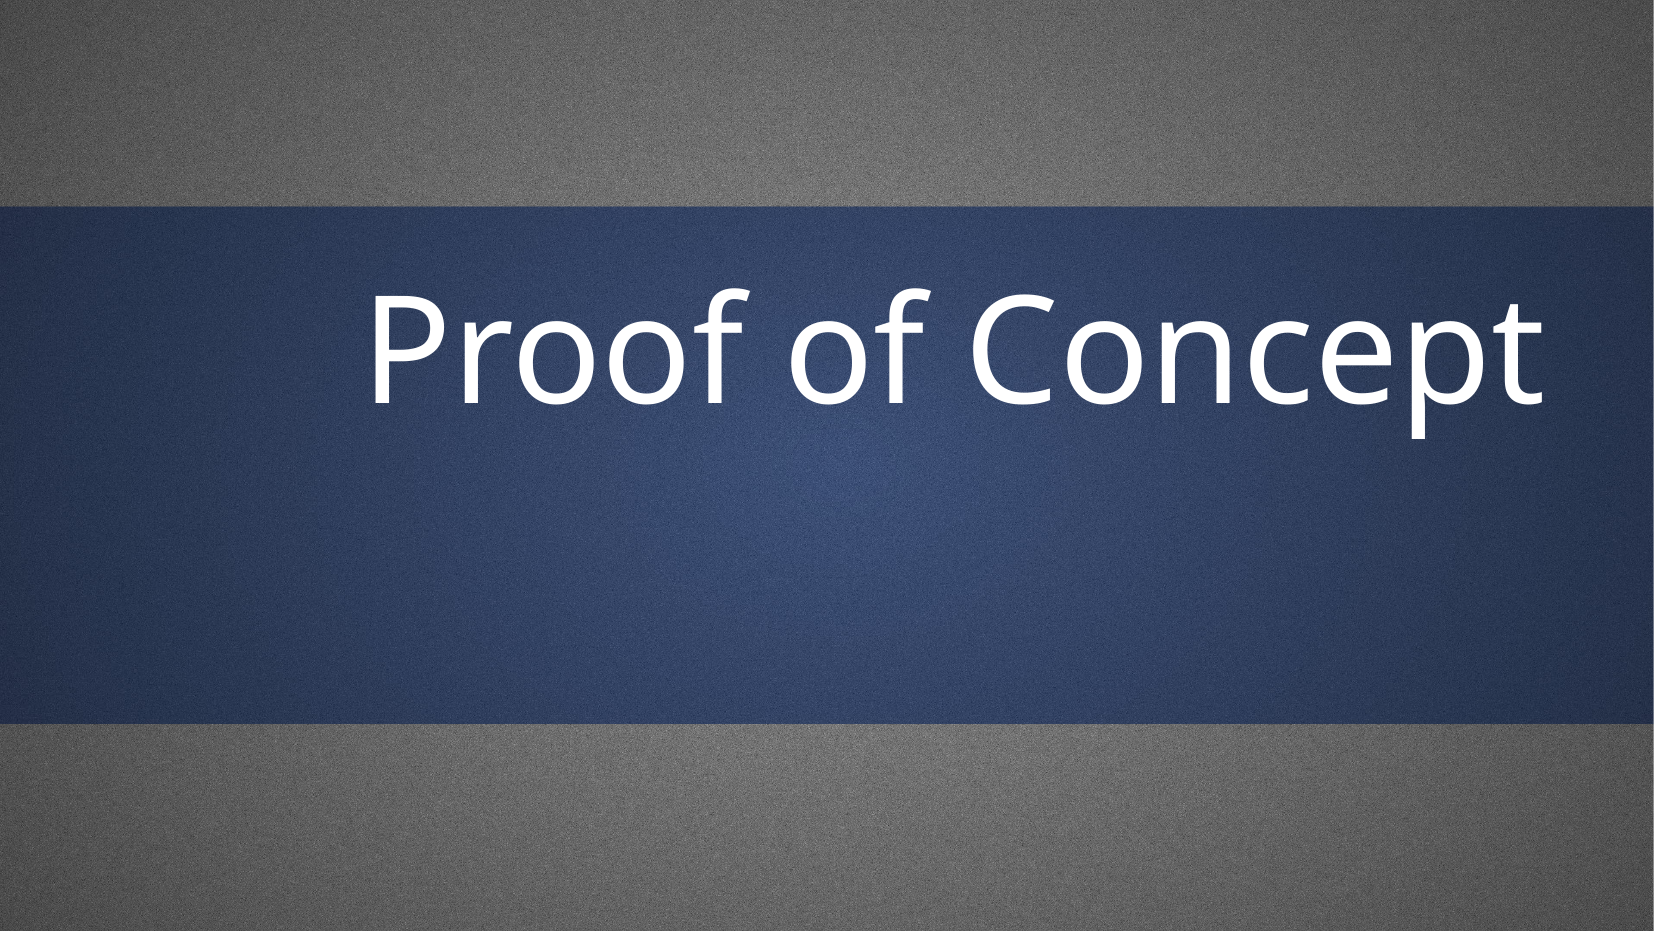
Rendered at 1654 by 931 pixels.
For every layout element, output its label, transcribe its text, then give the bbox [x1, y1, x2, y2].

text_box Proof of Concept [288, 236, 1561, 491]
picture [0, 0, 1654, 931]
